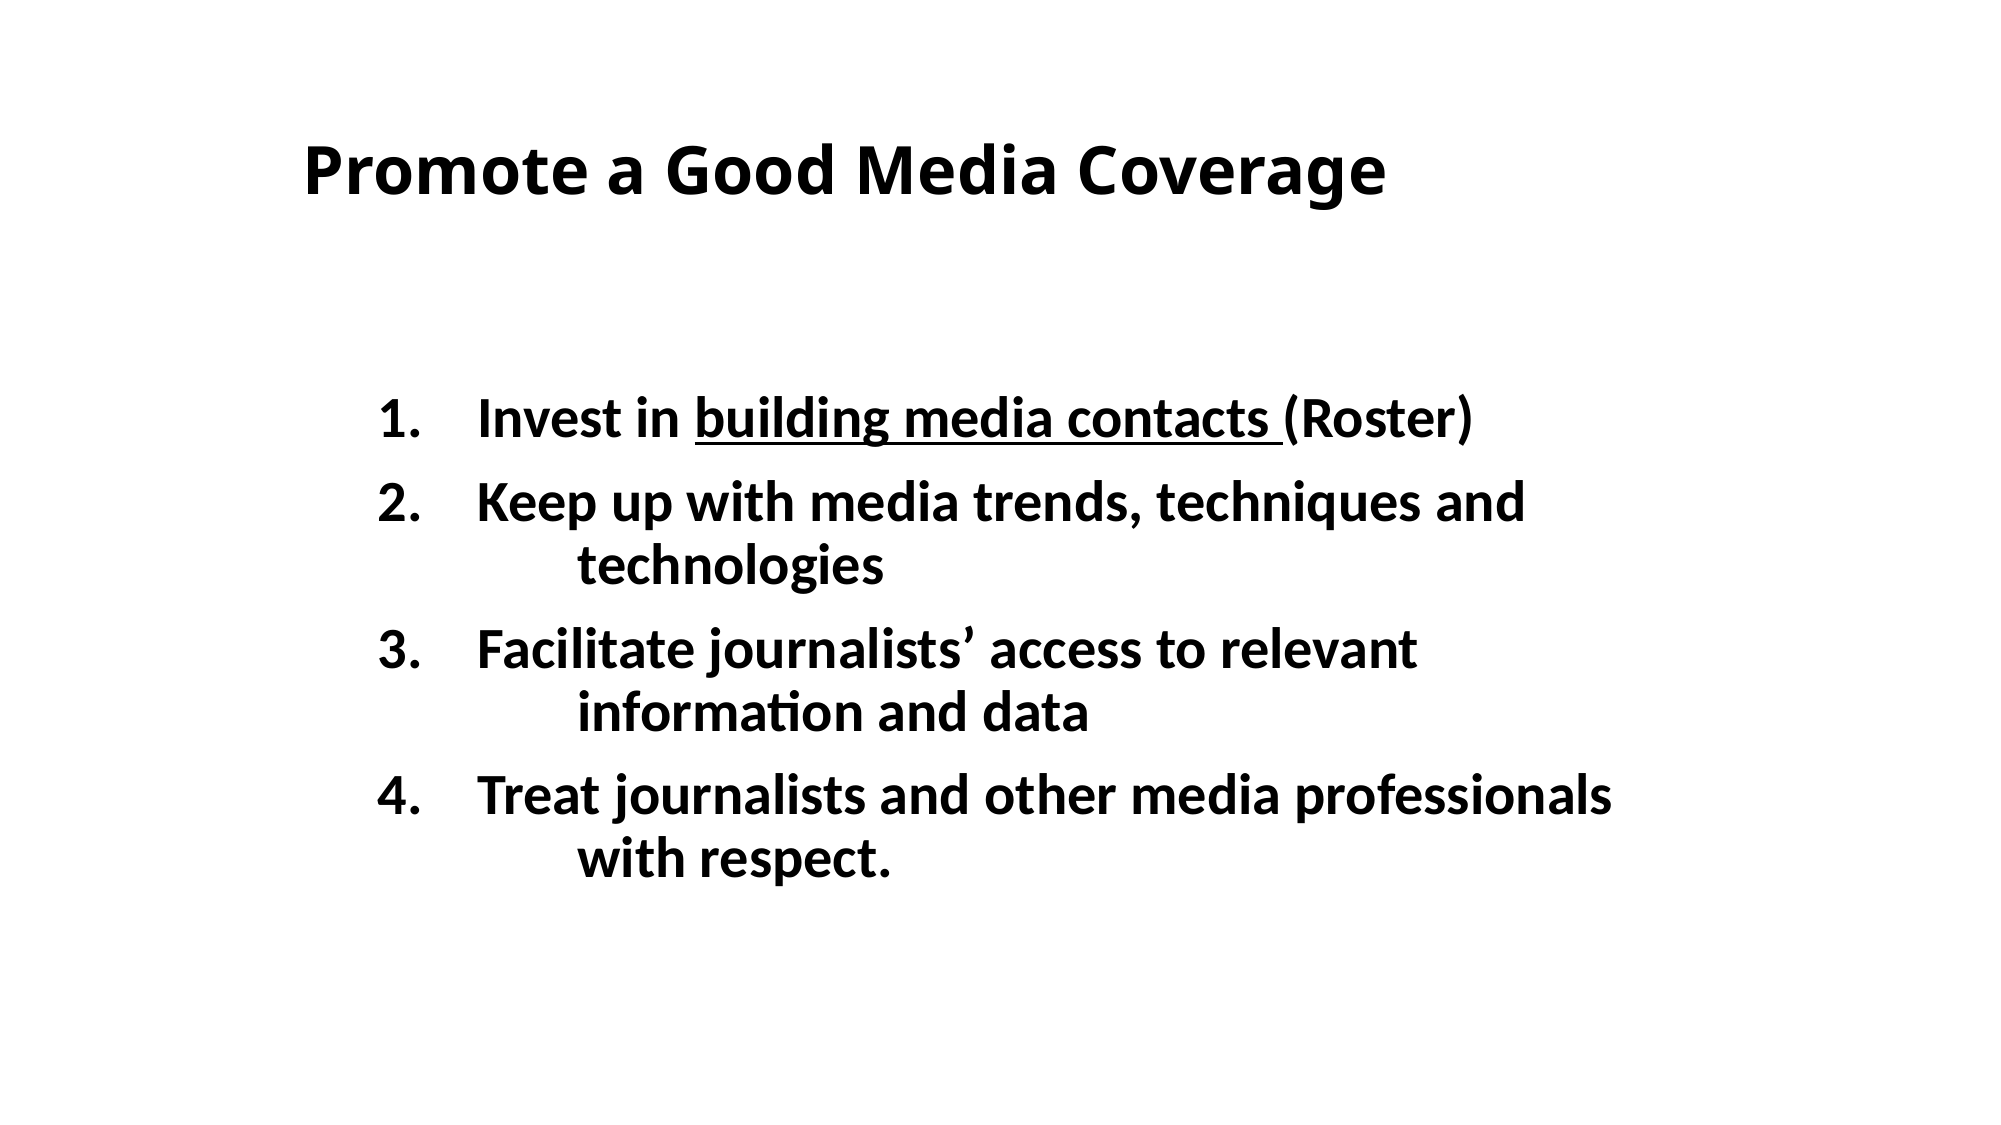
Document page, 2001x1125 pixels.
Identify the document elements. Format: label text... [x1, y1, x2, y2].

title Promote a Good Media Coverage [287, 99, 1438, 246]
list Invest in building media contacts (Roster) Keep up with media trends, techniques and technologies Facilitate journalists’ access to relevant information and data Treat journalists and other media professionals with respect. [362, 380, 1638, 963]
